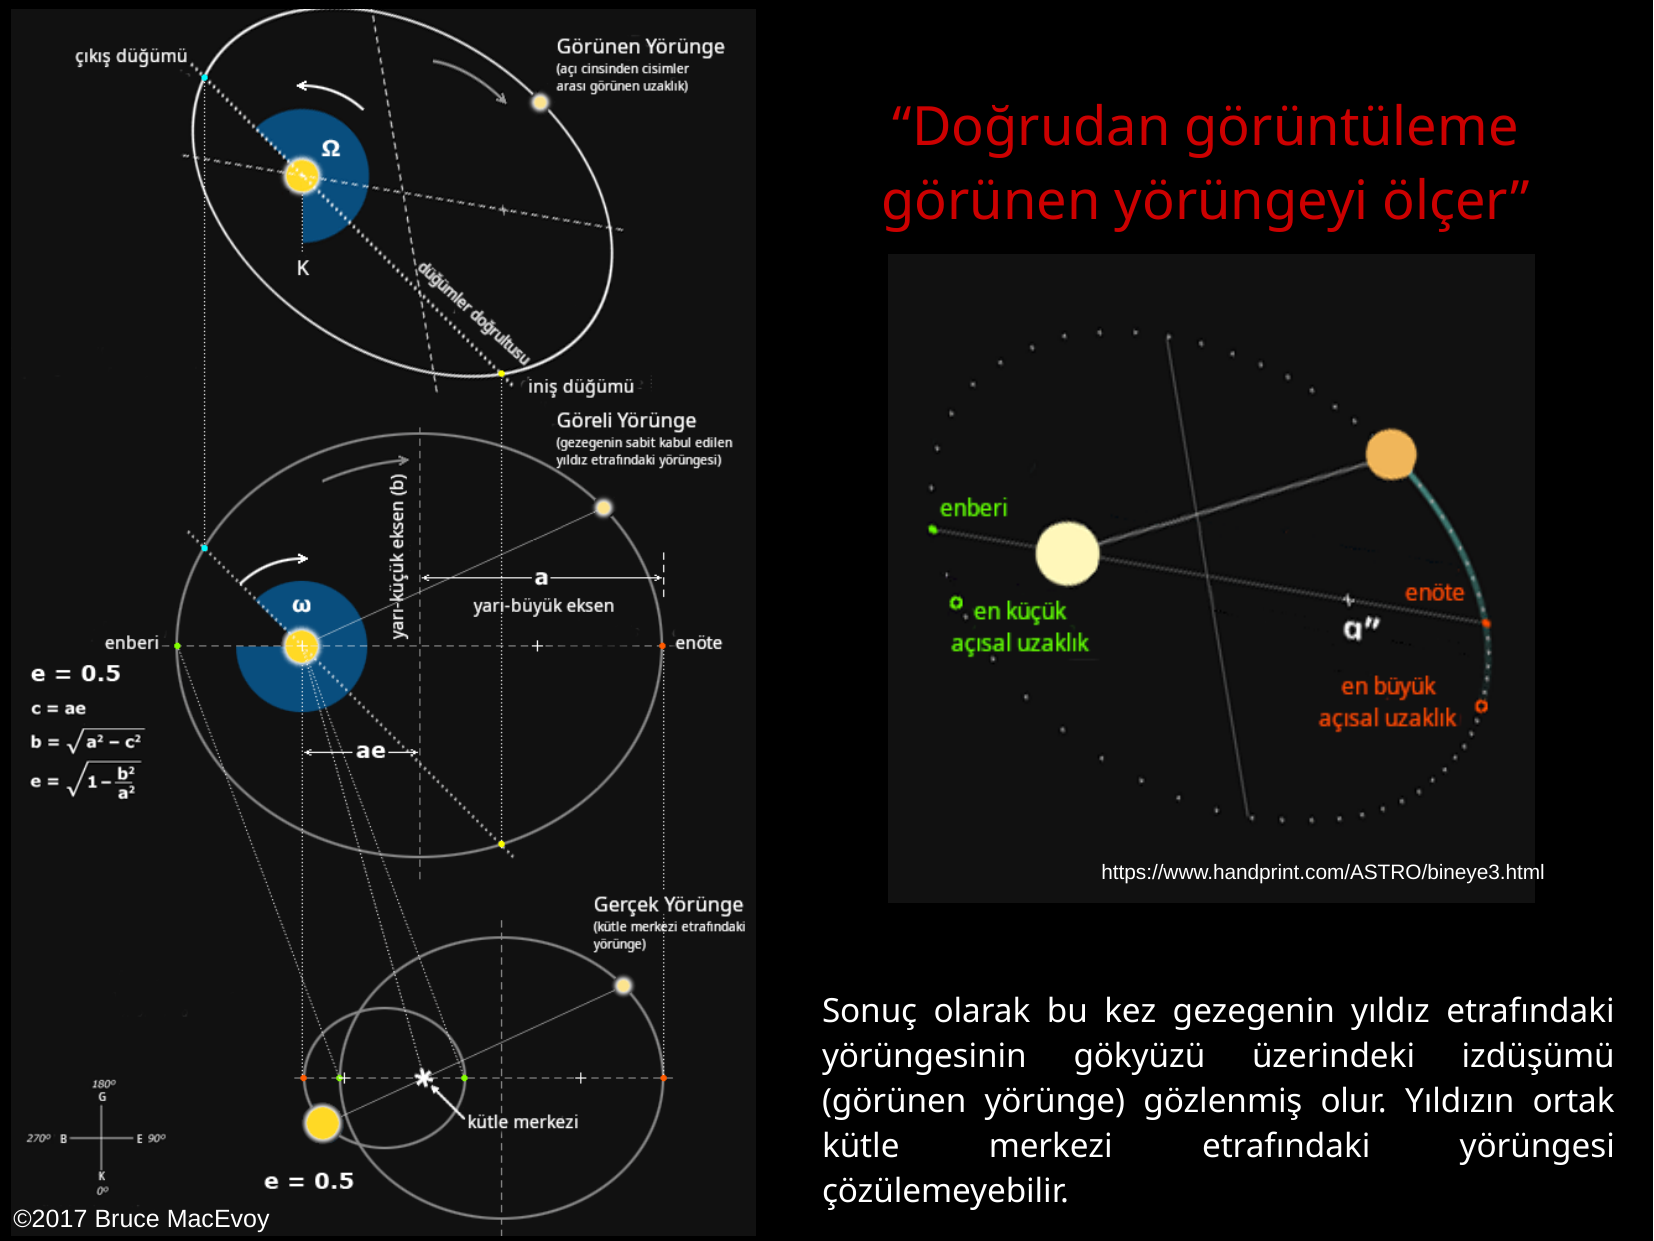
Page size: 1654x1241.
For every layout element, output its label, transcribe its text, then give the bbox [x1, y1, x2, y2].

text_box Sonuç olarak bu kez gezegenin yıldız etrafındaki yörüngesinin gökyüzü üzerindeki izdüşümü (görünen yörünge) gözlenmiş olur. Yıldızın ortak kütle merkezi etrafındaki yörüngesi çözülemeyebilir. [807, 979, 1631, 1197]
picture [888, 254, 1535, 903]
title “Doğrudan görüntüleme görünen yörüngeyi ölçer” [812, 70, 1600, 254]
text_box https://www.handprint.com/ASTRO/bineye3.html [968, 853, 1560, 897]
picture [11, 9, 756, 1236]
text_box ©2017 Bruce MacEvoy [0, 1196, 294, 1240]
